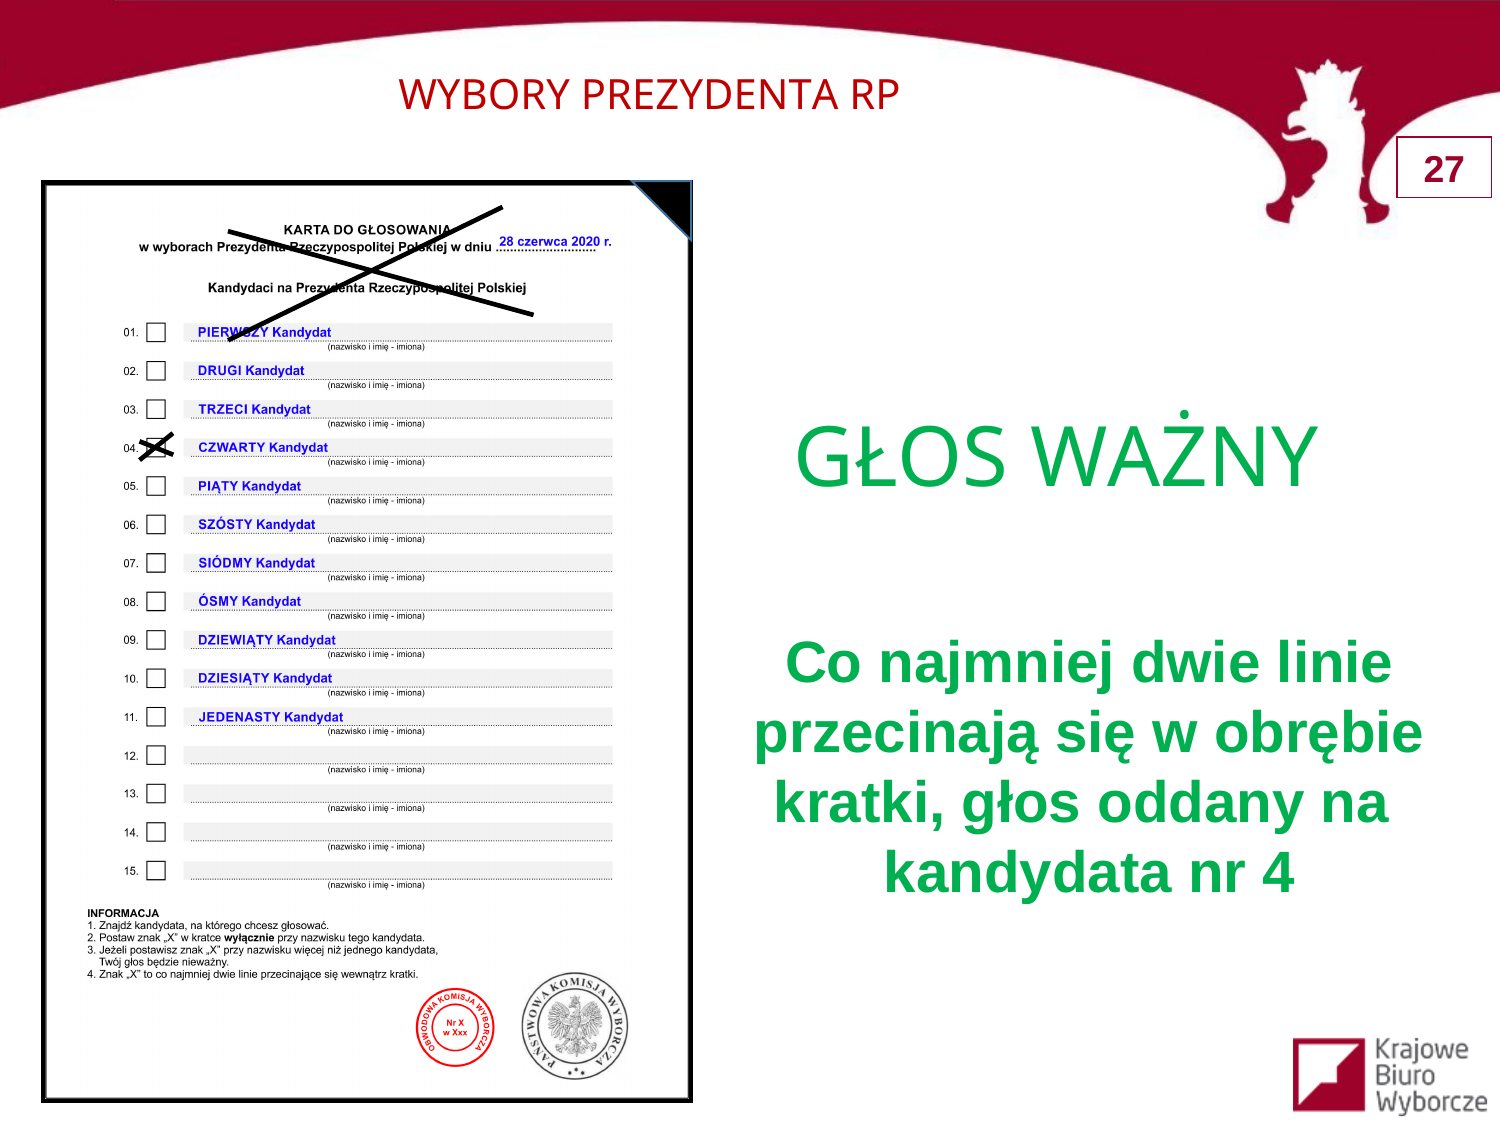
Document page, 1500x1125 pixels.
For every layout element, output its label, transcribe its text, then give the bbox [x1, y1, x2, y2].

picture [0, 0, 1500, 262]
picture [1293, 1035, 1489, 1118]
text_box WYBORY PREZYDENTA RP [147, 59, 1152, 126]
text_box Co najmniej dwie linie przecinają się w obrębie kratki, głos oddany na kandydata nr 4 [696, 616, 1483, 913]
text_box GŁOS WAŻNY [755, 395, 1358, 512]
text_box [631, 181, 692, 241]
picture [45, 184, 689, 1099]
